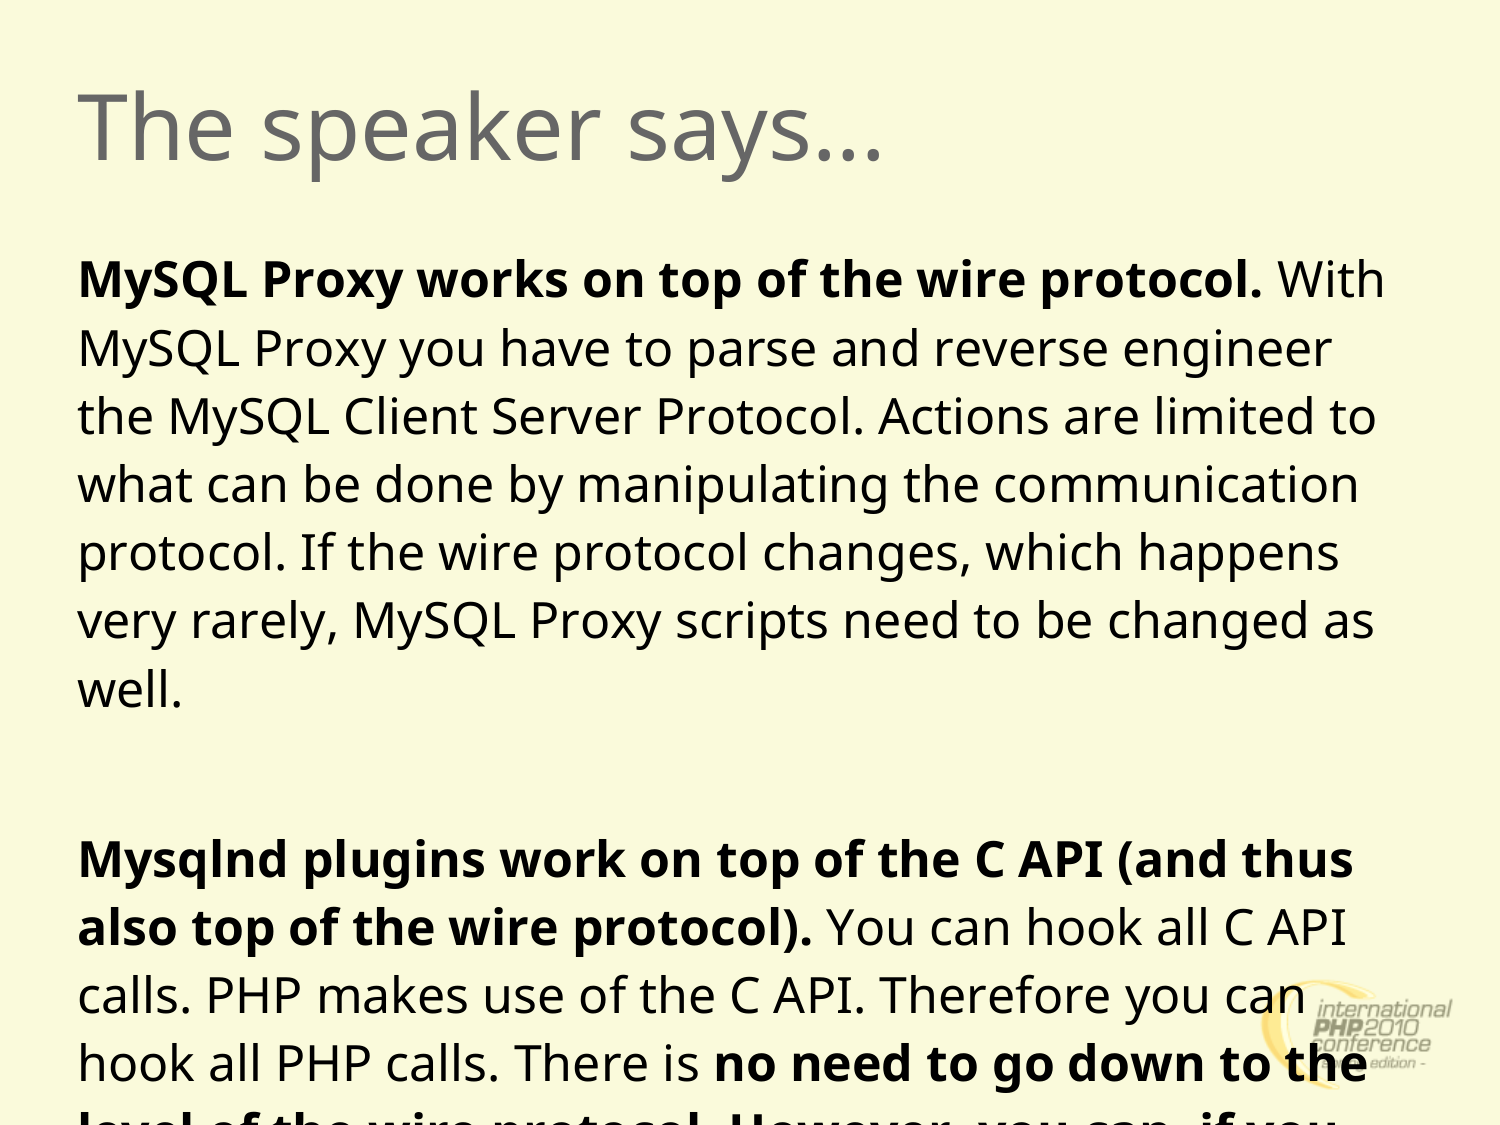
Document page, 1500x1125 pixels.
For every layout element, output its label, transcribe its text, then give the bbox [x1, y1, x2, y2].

title The speaker says... [62, 37, 1438, 213]
text_box [0, 0, 1500, 1125]
list MySQL Proxy works on top of the wire protocol. With MySQL Proxy you have to parse and reverse engineer the MySQL Client Server Protocol. Actions are limited to what can be done by manipulating the communication protocol. If the wire protocol changes, which happens very rarely, MySQL Proxy scripts need to be changed as well. Mysqlnd plugins work on top of the C API (and thus also top of the wire protocol). You can hook all C API calls. PHP makes use of the C API. Therefore you can hook all PHP calls. There is no need to go down to the level of the wire protocol. However, you can, if you want. [62, 236, 1438, 1009]
